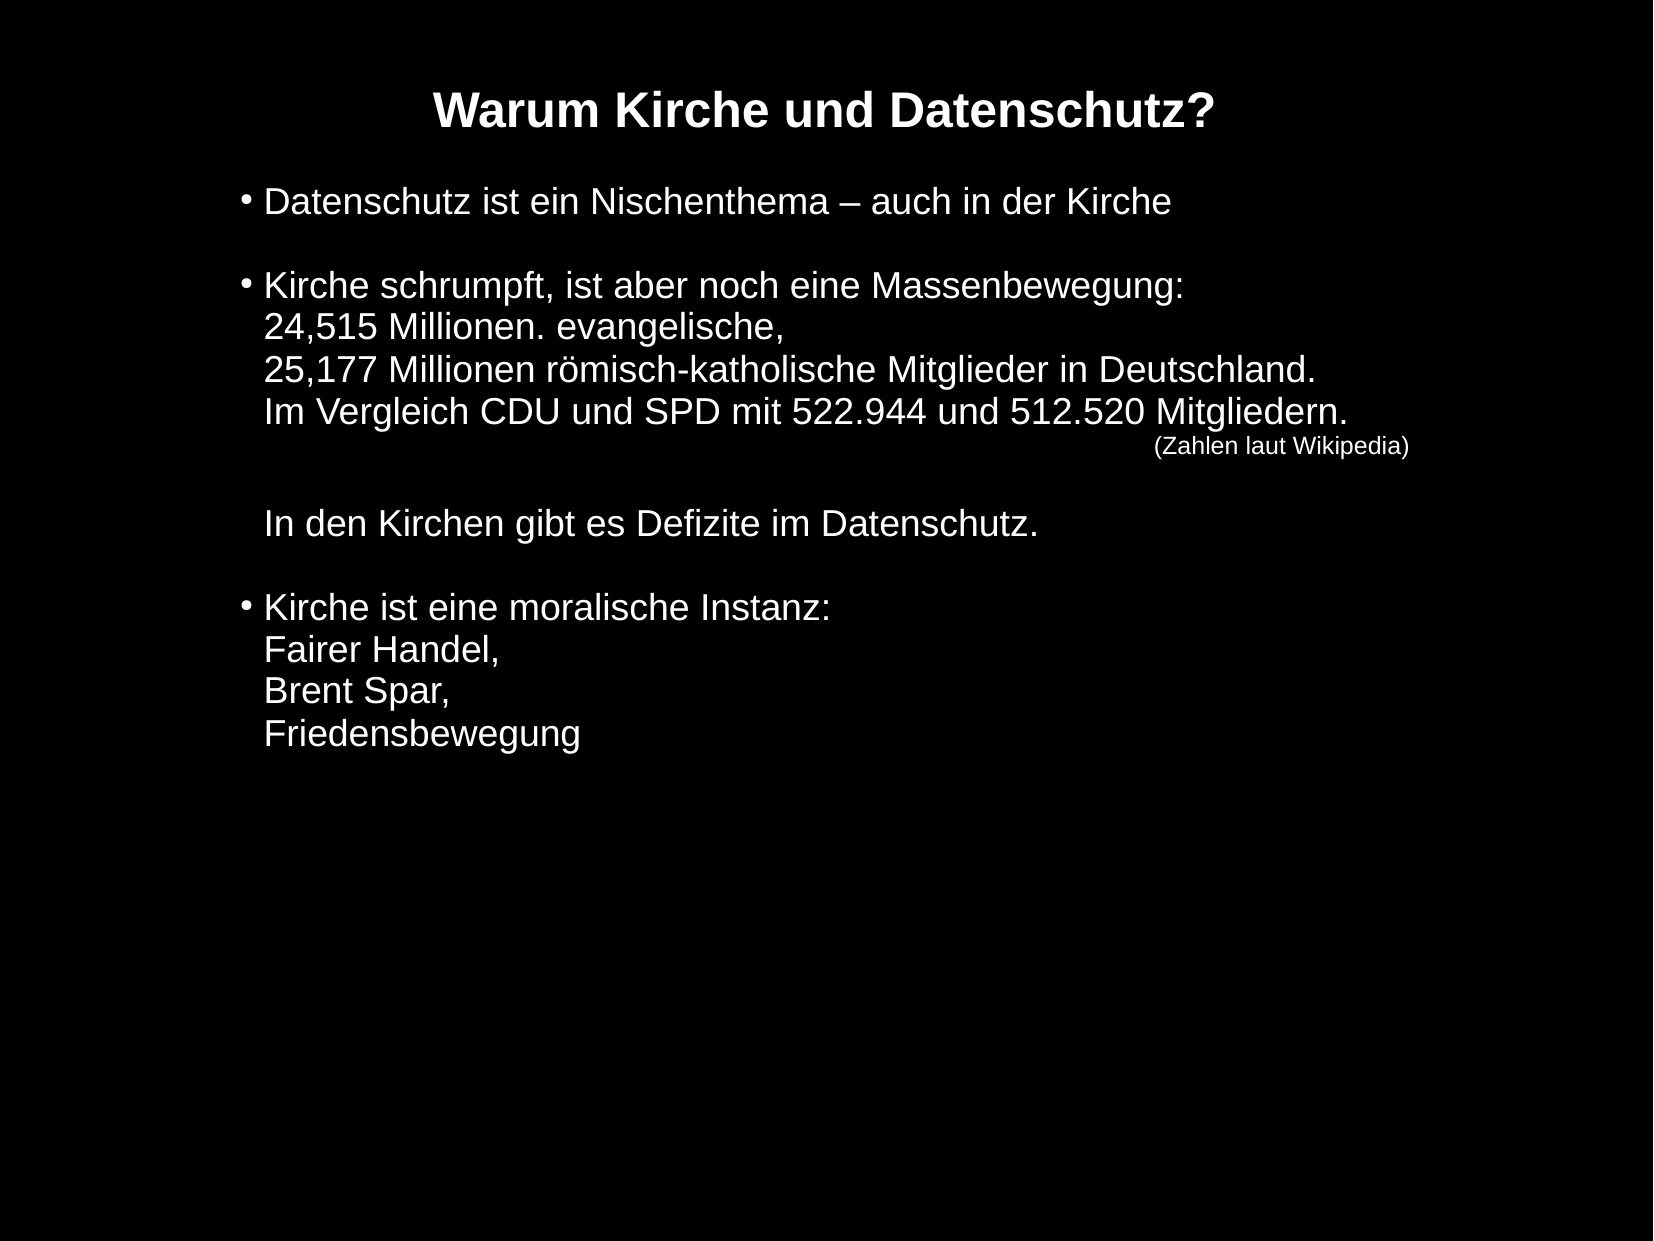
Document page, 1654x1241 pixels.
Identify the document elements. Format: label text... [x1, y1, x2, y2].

text_box Warum Kirche und Datenschutz? Datenschutz ist ein Nischenthema – auch in der Kirche Kirche schrumpft, ist aber noch eine Massenbewegung: 24,515 Millionen. evangelische, 25,177 Millionen römisch-katholische Mitglieder in Deutschland. Im Vergleich CDU und SPD mit 522.944 und 512.520 Mitgliedern. (Zahlen laut Wikipedia) In den Kirchen gibt es Defizite im Datenschutz. Kirche ist eine moralische Instanz: Fairer Handel, Brent Spar, Friedensbewegung [225, 75, 1426, 762]
